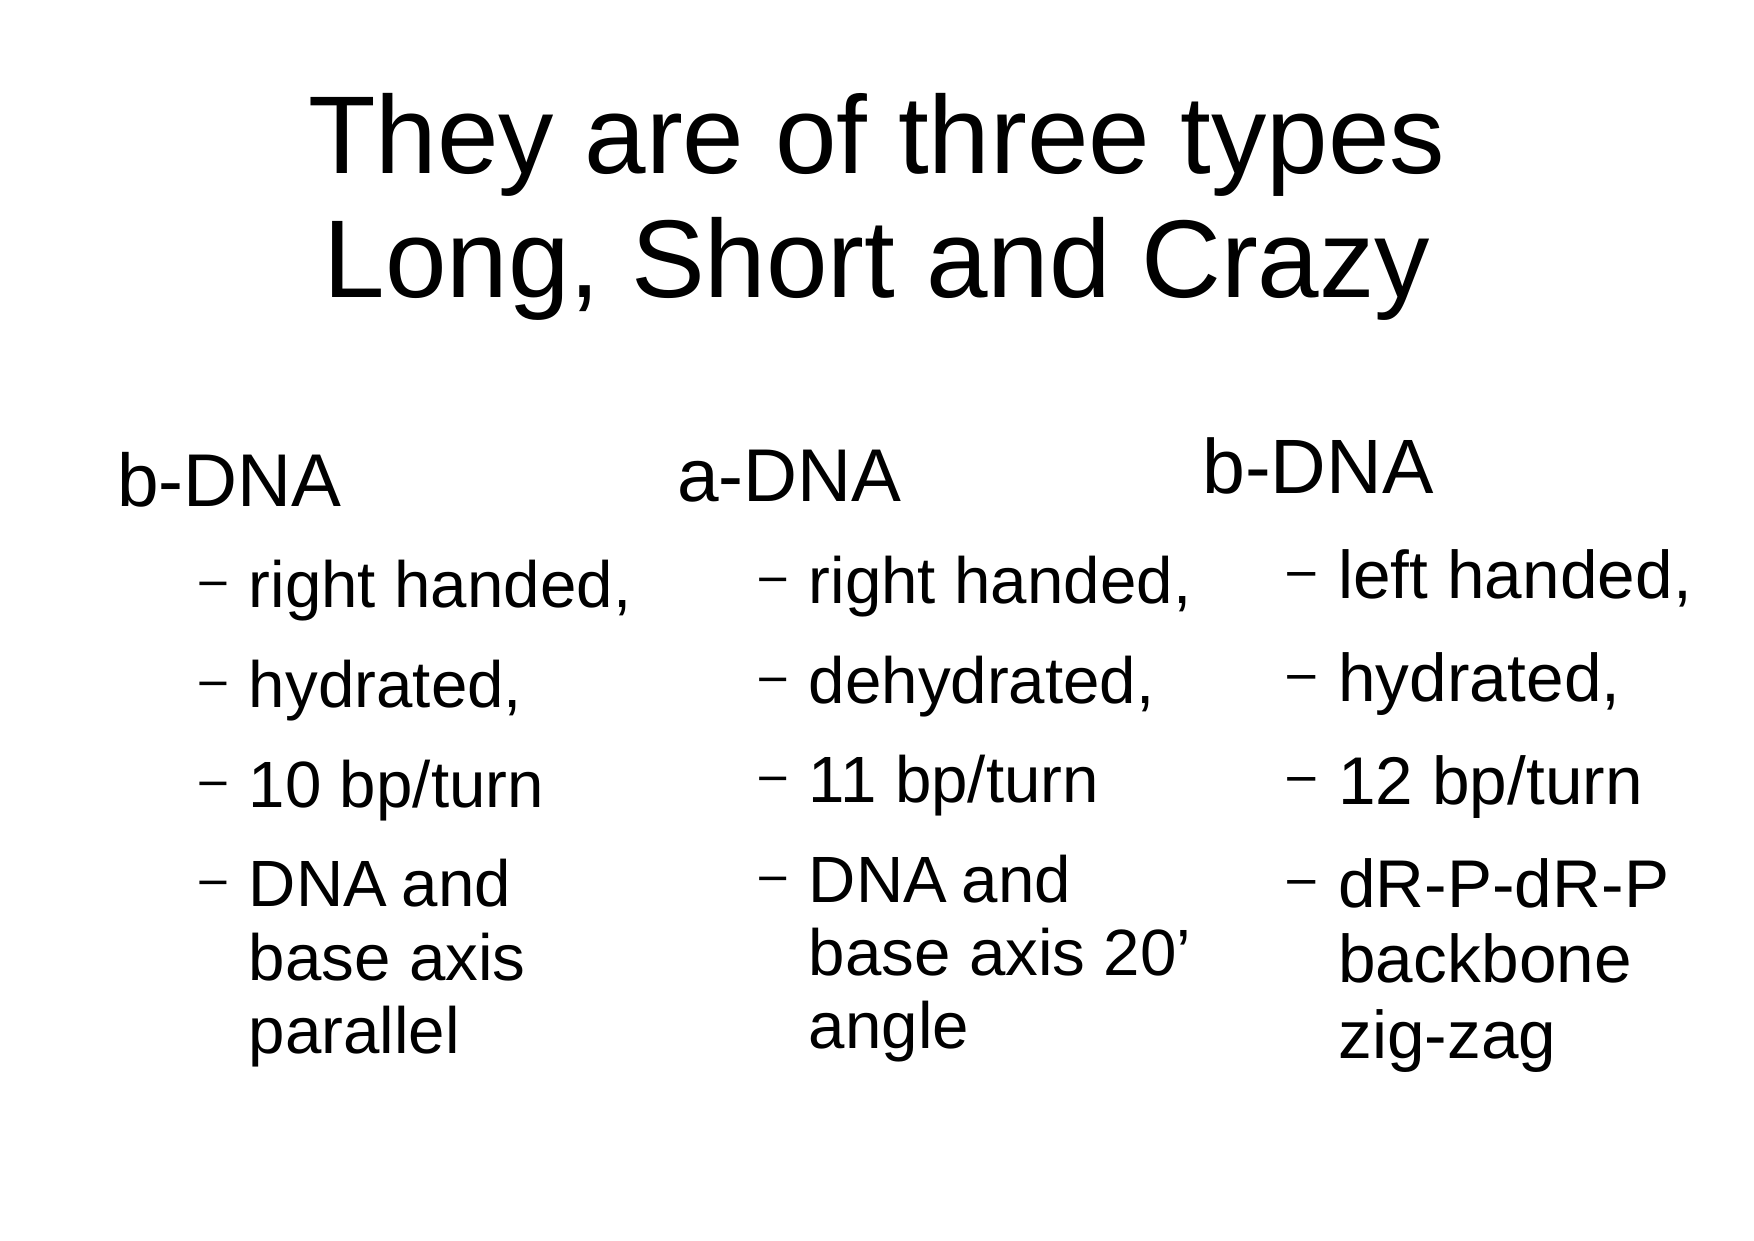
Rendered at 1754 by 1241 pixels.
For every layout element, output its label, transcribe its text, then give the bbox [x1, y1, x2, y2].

title They are of three types Long, Short and Crazy [140, 73, 1614, 321]
list b-DNA left handed, hydrated, 12 bp/turn dR-P-dR-P backbone zig-zag [1202, 424, 1718, 1080]
list a-DNA right handed, dehydrated, 11 bp/turn DNA and base axis 20’ angle [677, 434, 1193, 1090]
list b-DNA right handed, hydrated, 10 bp/turn DNA and base axis parallel [117, 438, 633, 1095]
